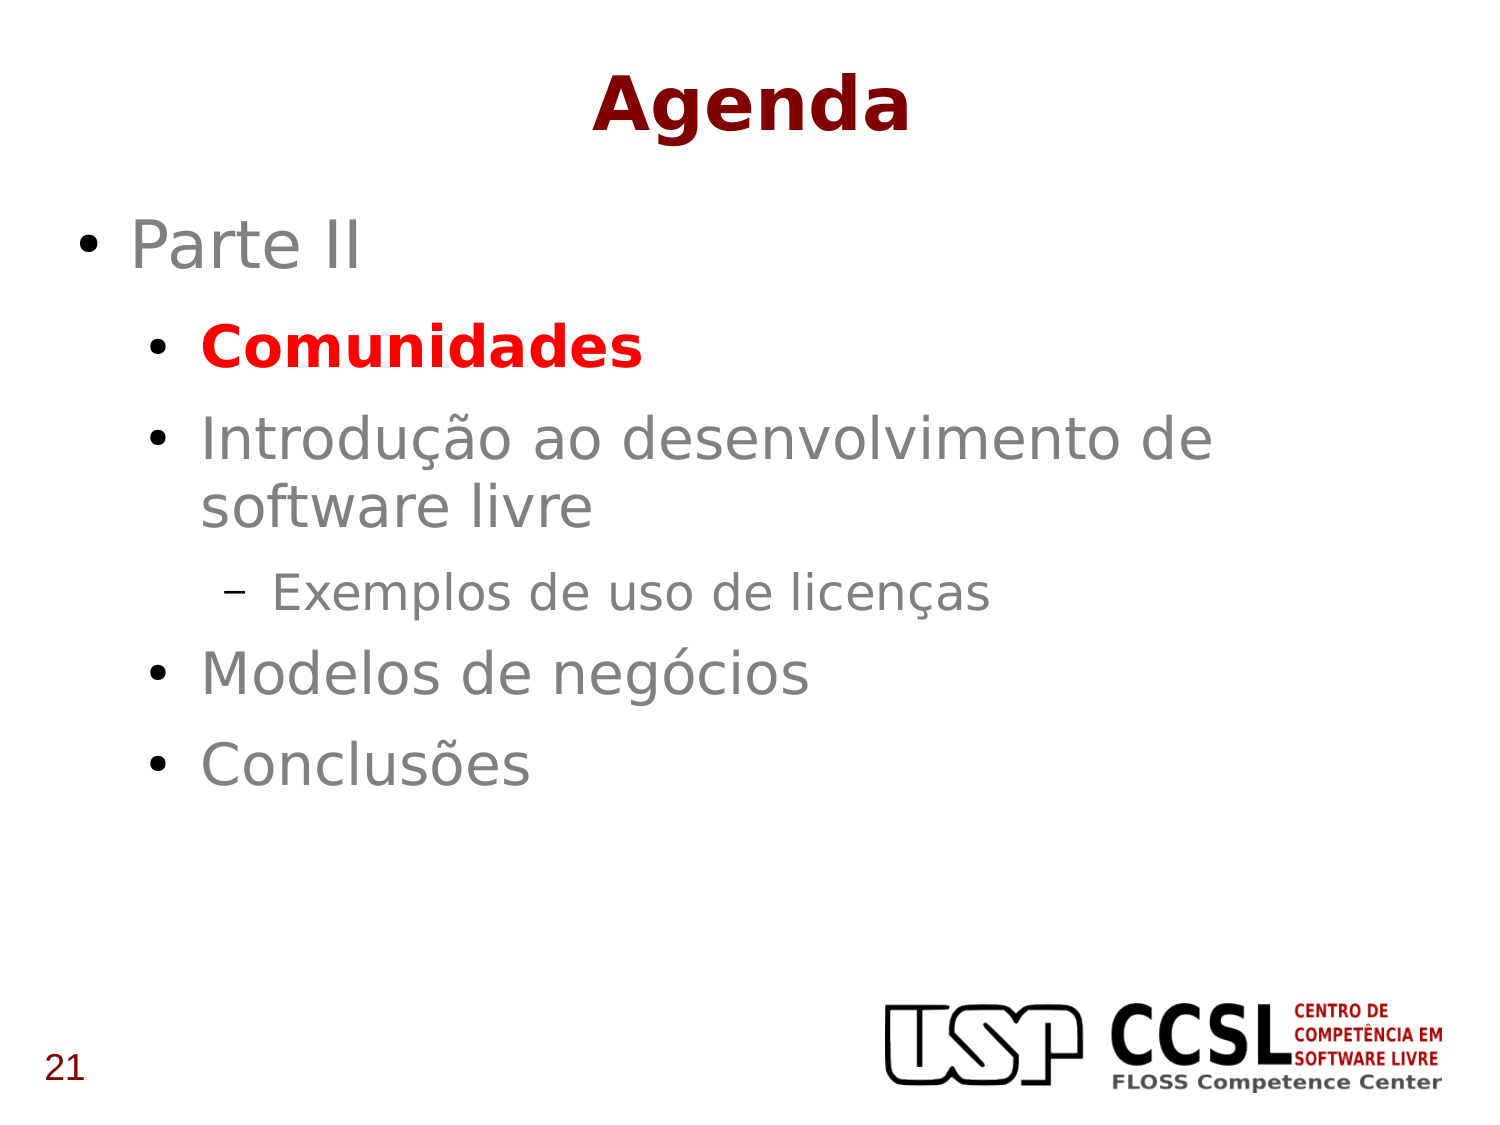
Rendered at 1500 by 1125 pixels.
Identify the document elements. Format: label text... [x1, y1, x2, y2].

title Agenda [59, 29, 1447, 180]
picture [885, 1003, 1442, 1093]
list Parte II Comunidades Introdução ao desenvolvimento de software livre Exemplos de uso de licenças Modelos de negócios Conclusões [59, 206, 1447, 950]
